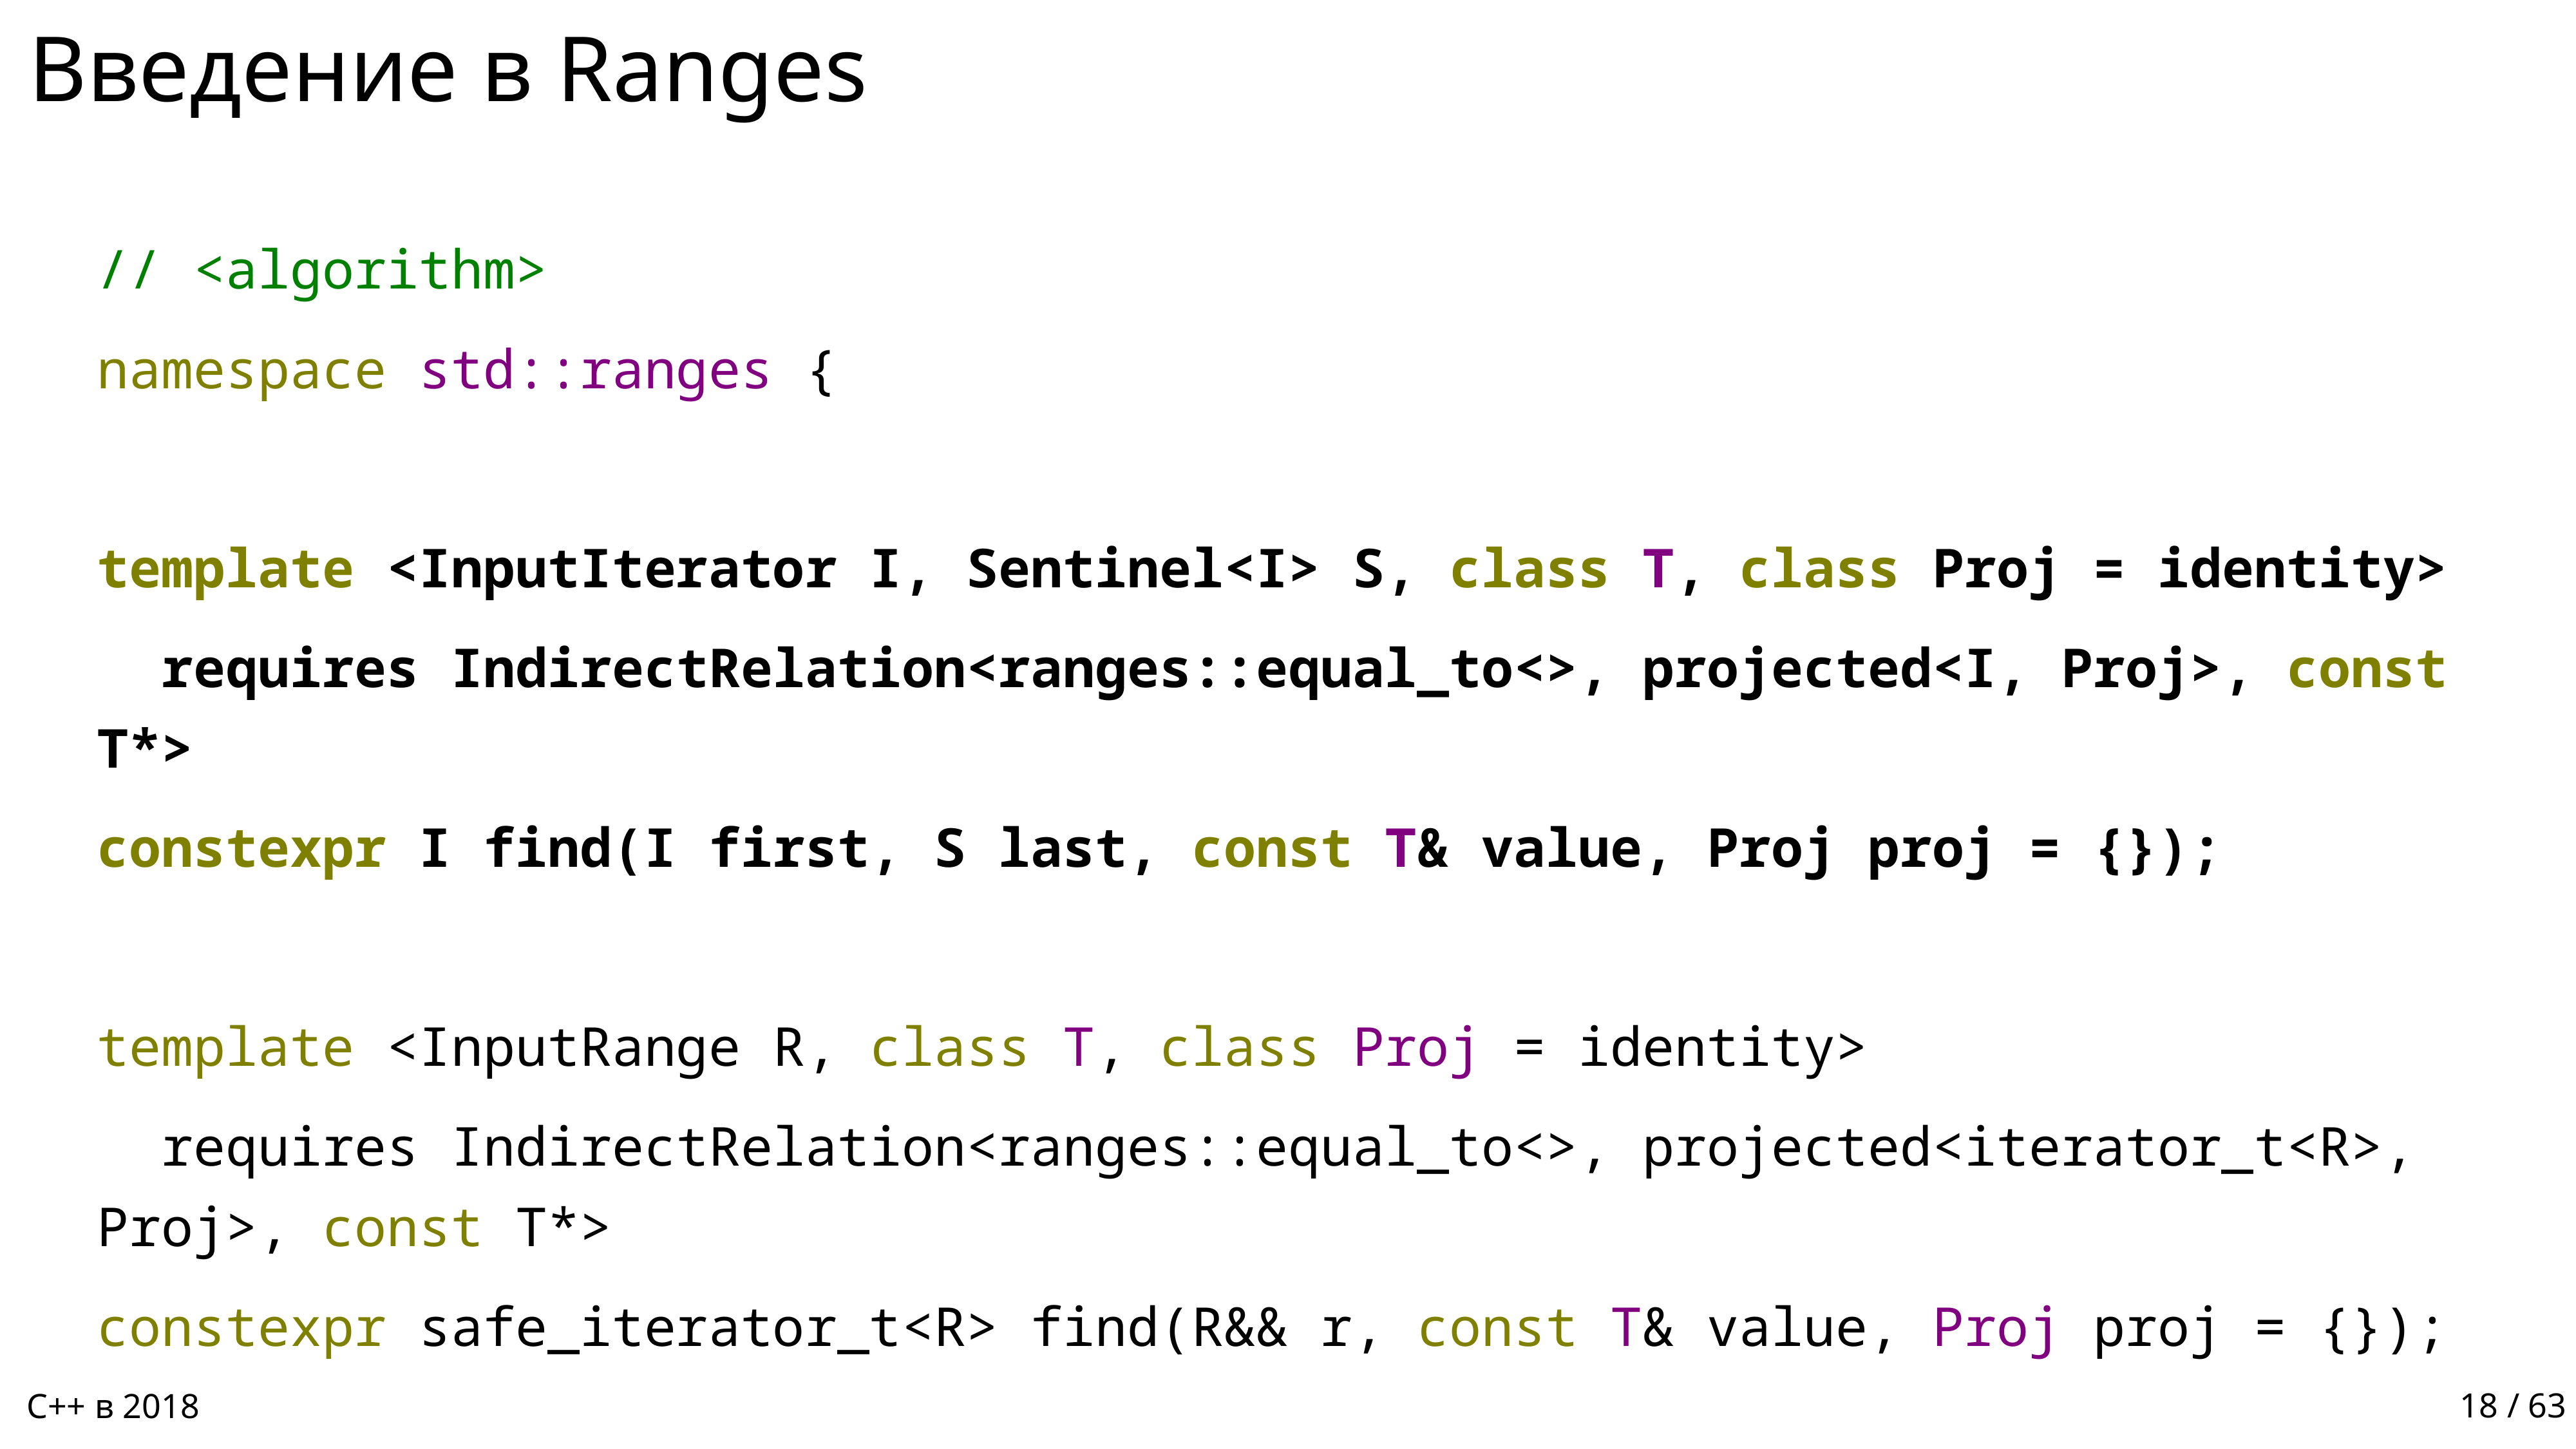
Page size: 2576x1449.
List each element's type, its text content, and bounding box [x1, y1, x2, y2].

title Введение в Ranges [19, 19, 2551, 155]
list // <algorithm> namespace std::ranges { template <InputIterator I, Sentinel<I> S, class T, class Proj = identity> requires IndirectRelation<ranges::equal_to<>, projected<I, Proj>, const T*> constexpr I find(I first, S last, const T& value, Proj proj = {}); template <InputRange R, class T, class Proj = identity> requires IndirectRelation<ranges::equal_to<>, projected<iterator_t<R>, Proj>, const T*> constexpr safe_iterator_t<R> find(R&& r, const T& value, Proj proj = {}); } // namespace std::ranges [87, 214, 2551, 1382]
list <number> / 63 [1479, 1376, 2576, 1431]
list C++ в 2018 [17, 1376, 1114, 1431]
